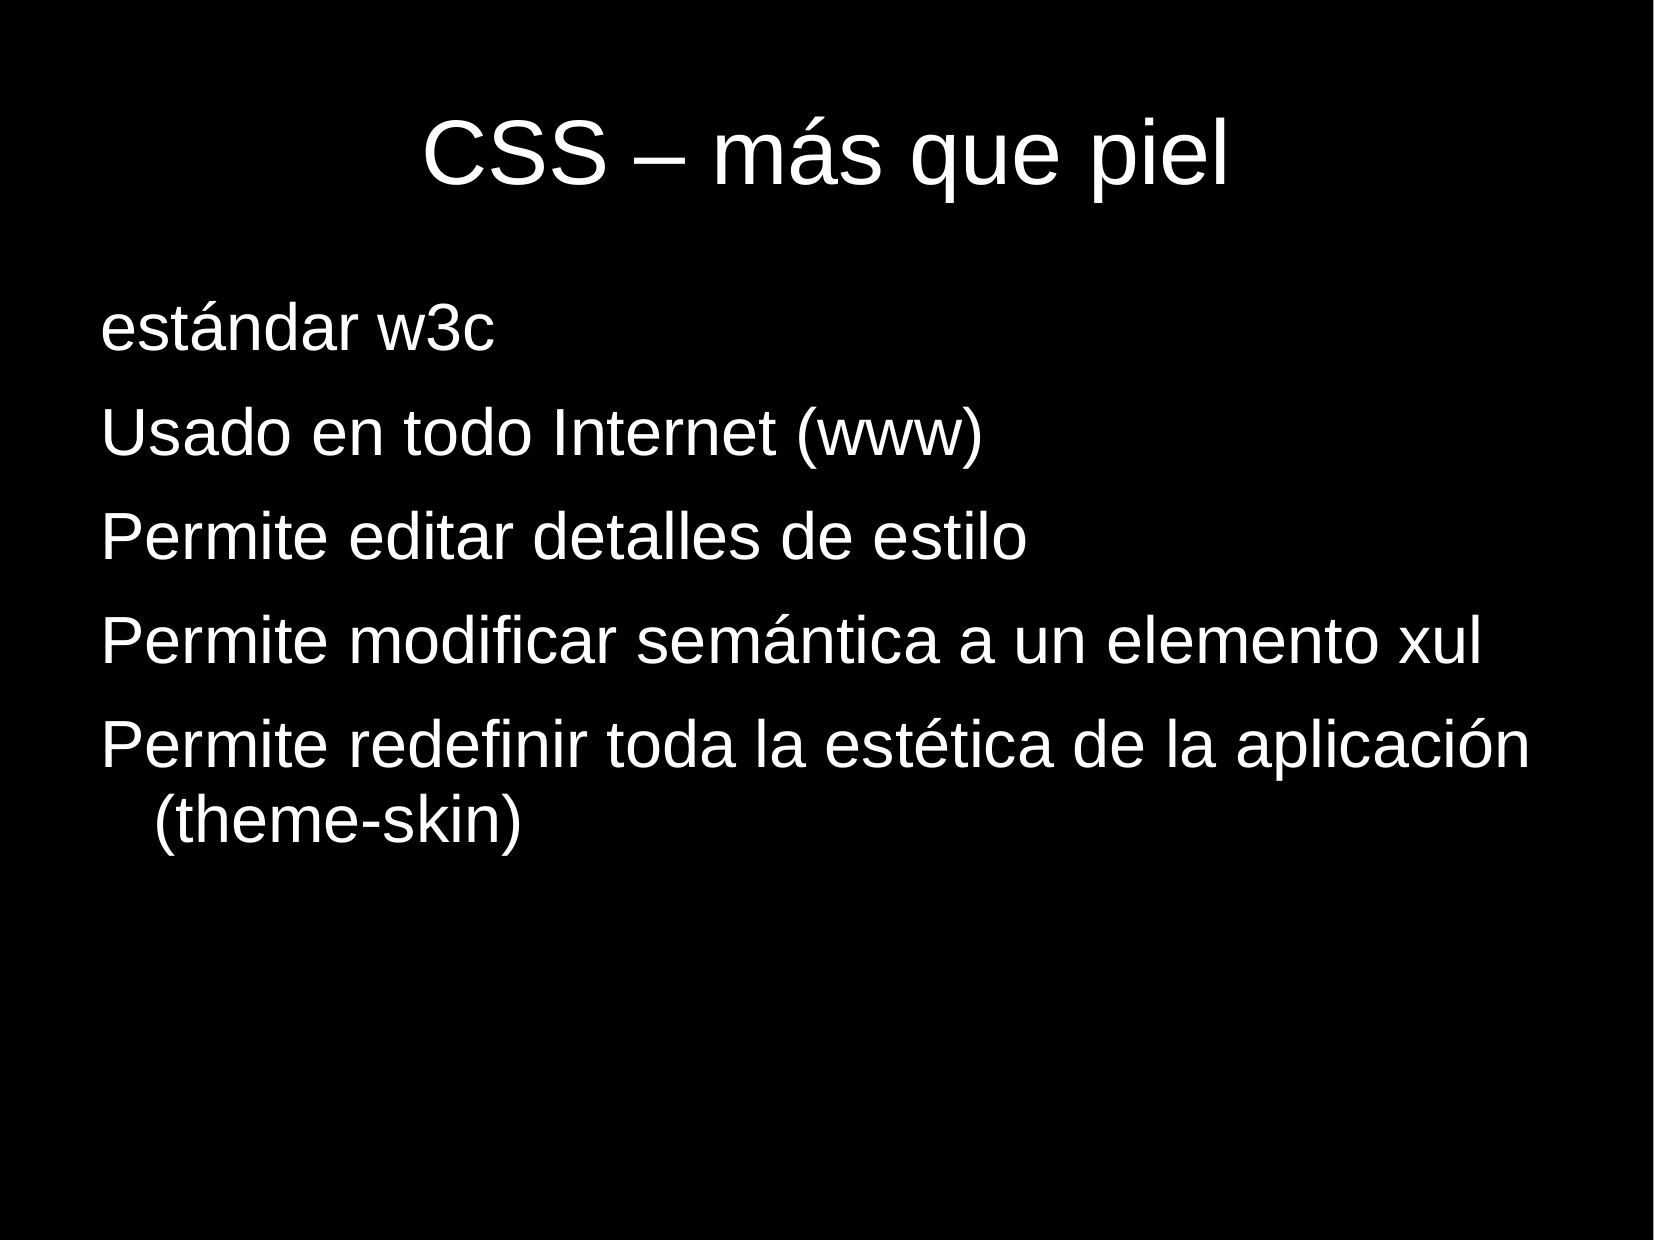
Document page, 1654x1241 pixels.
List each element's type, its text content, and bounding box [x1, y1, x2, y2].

list estándar w3c Usado en todo Internet (www) Permite editar detalles de estilo Permite modificar semántica a un elemento xul Permite redefinir toda la estética de la aplicación (theme-skin) [82, 290, 1571, 1109]
title CSS – más que piel [82, 49, 1571, 257]
